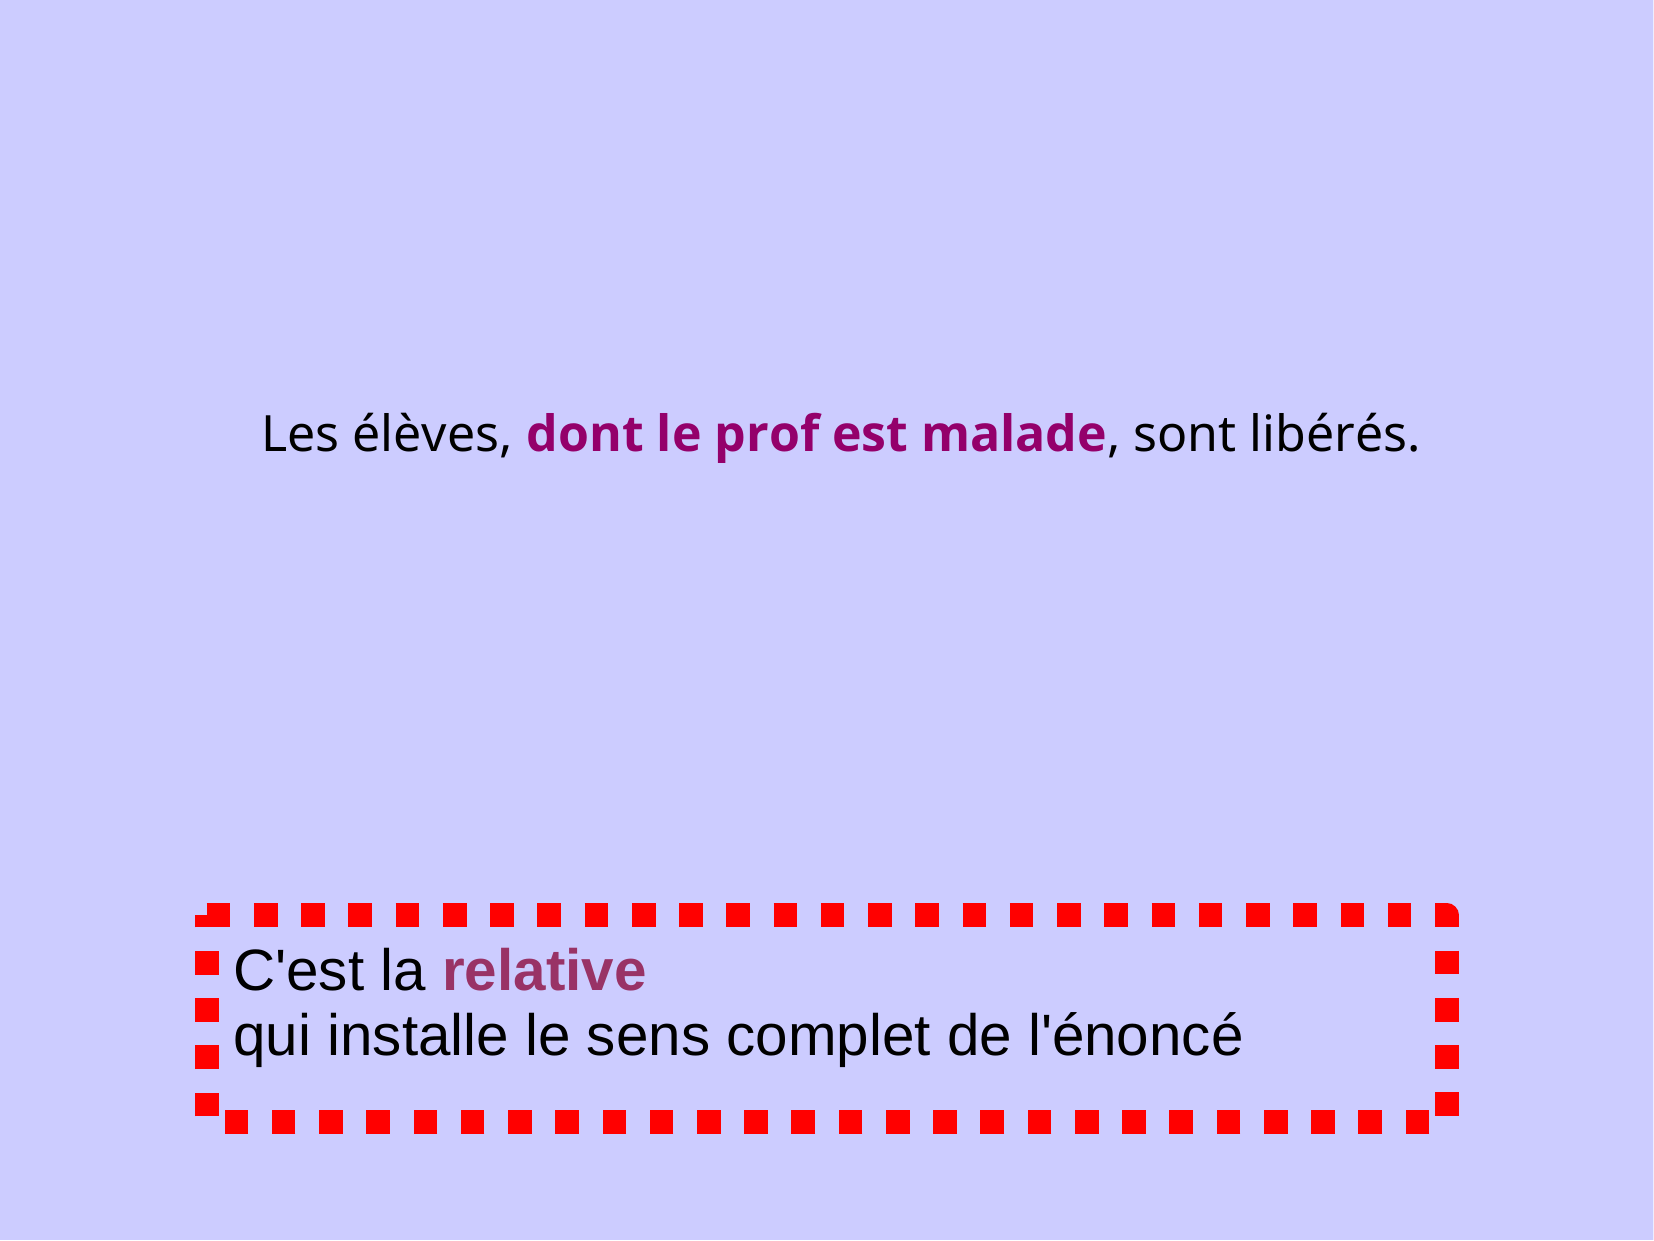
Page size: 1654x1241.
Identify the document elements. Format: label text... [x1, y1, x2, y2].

text_box Les élèves, dont le prof est malade, sont libérés. [177, 383, 1506, 503]
text_box C'est la relative qui installe le sens complet de l'énoncé [206, 915, 1447, 1123]
